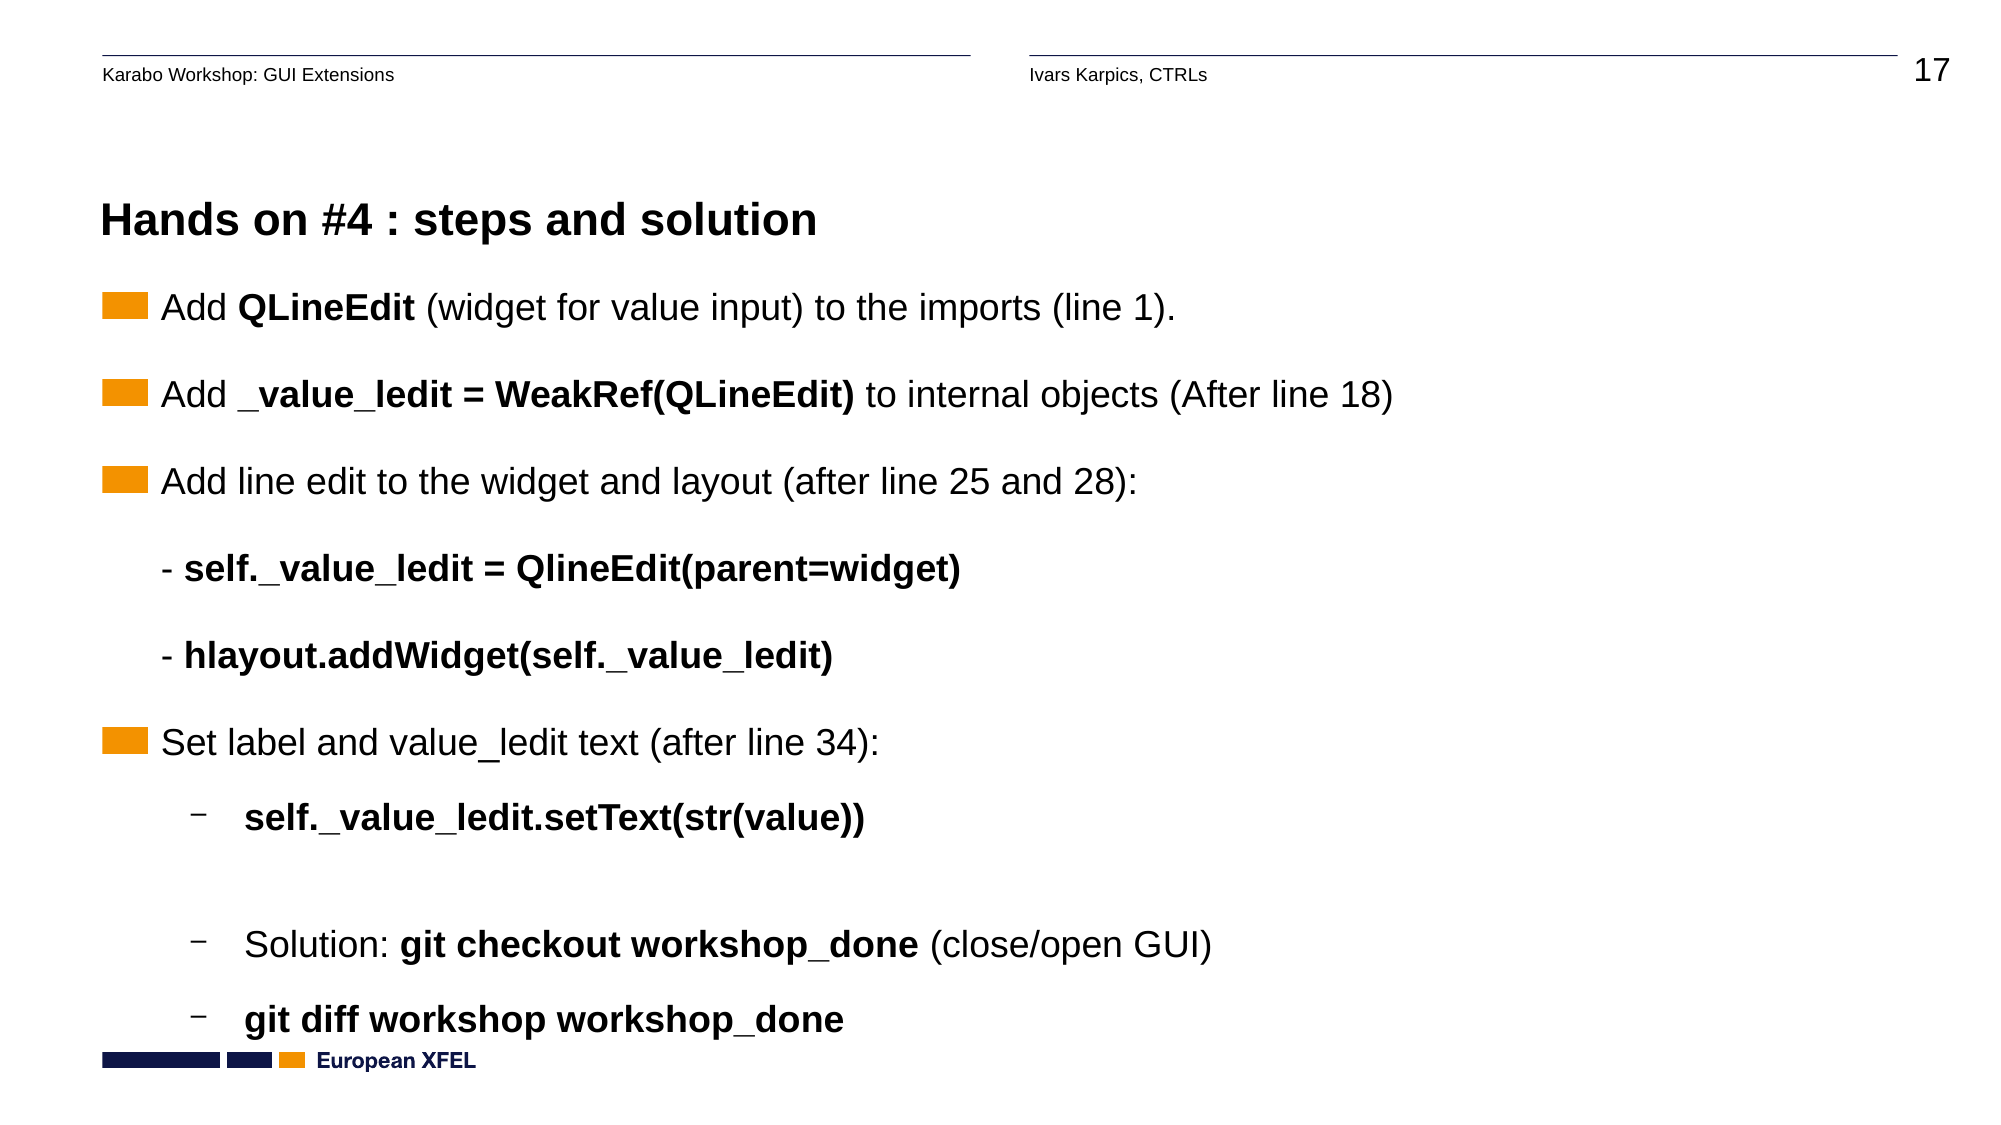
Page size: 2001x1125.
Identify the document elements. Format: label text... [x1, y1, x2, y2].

title Hands on #4 : steps and solution [100, 116, 1898, 245]
list Add QLineEdit (widget for value input) to the imports (line 1). Add _value_ledit = WeakRef(QLineEdit) to internal objects (After line 18) Add line edit to the widget and layout (after line 25 and 28): - self._value_ledit = QlineEdit(parent=widget) - hlayout.addWidget(self._value_ledit) Set label and value_ledit text (after line 34): self._value_ledit.setText(str(value)) Solution: git checkout workshop_done (close/open GUI) git diff workshop workshop_done [102, 278, 1898, 917]
